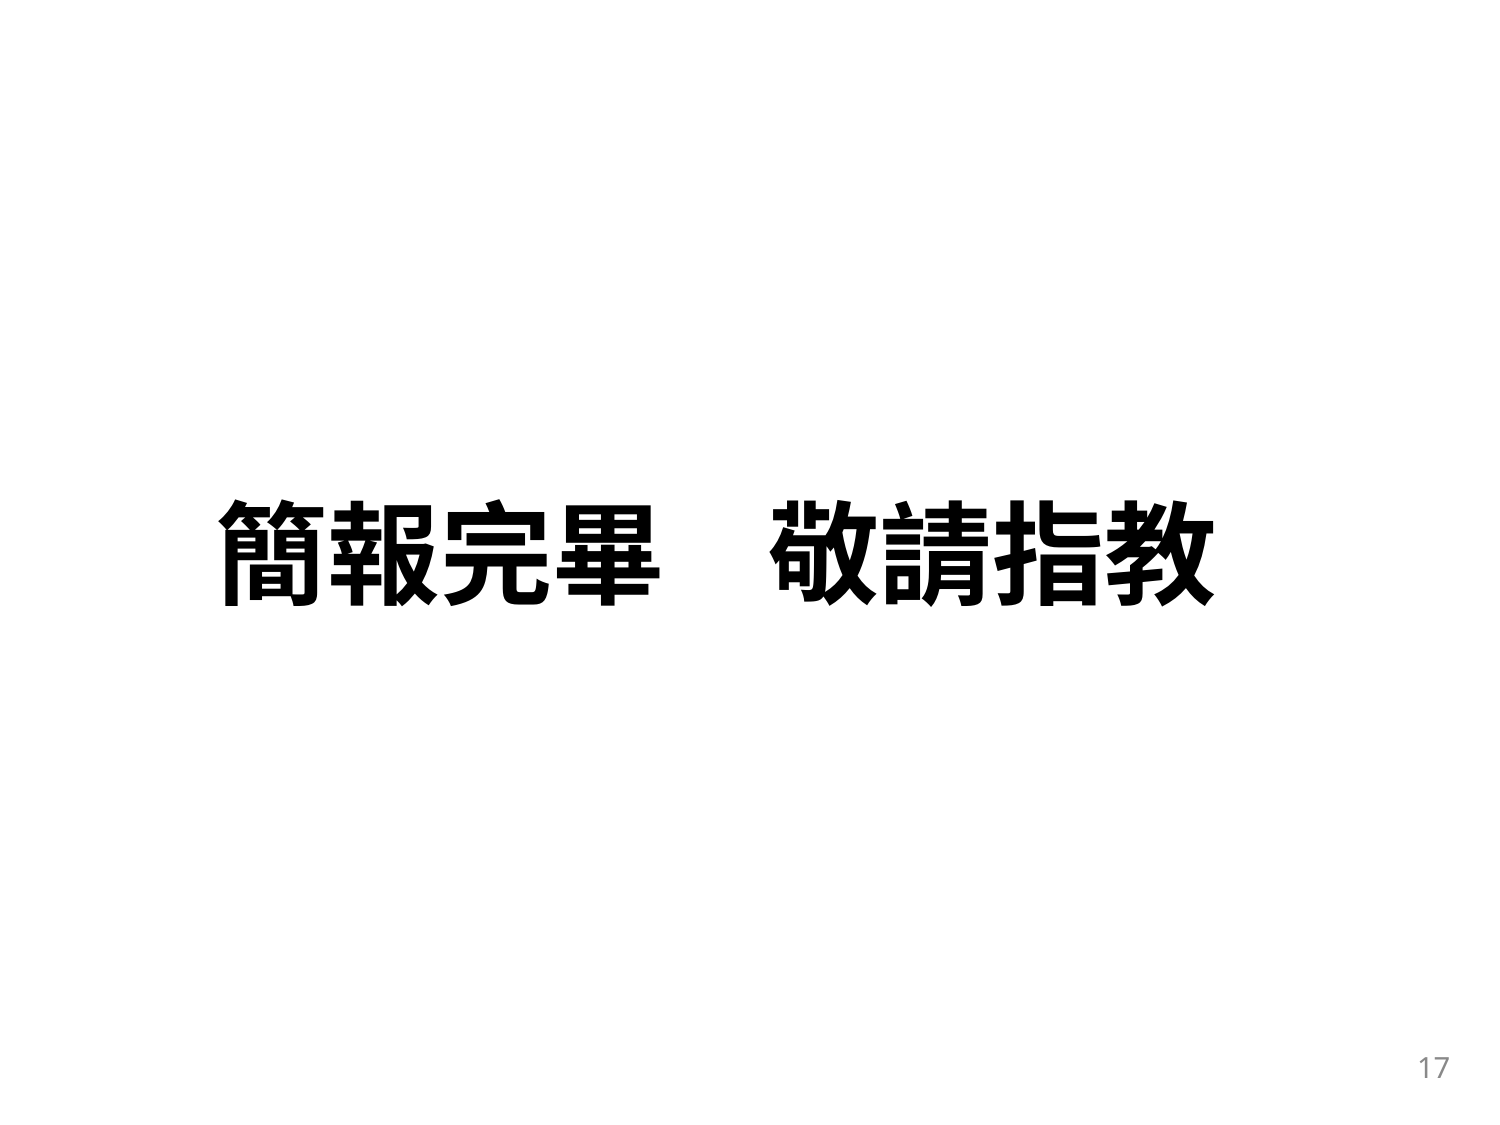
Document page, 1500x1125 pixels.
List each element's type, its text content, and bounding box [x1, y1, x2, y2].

title 簡報完畢 敬請指教 [200, 491, 1495, 604]
text_box 17 [1401, 1039, 1488, 1100]
